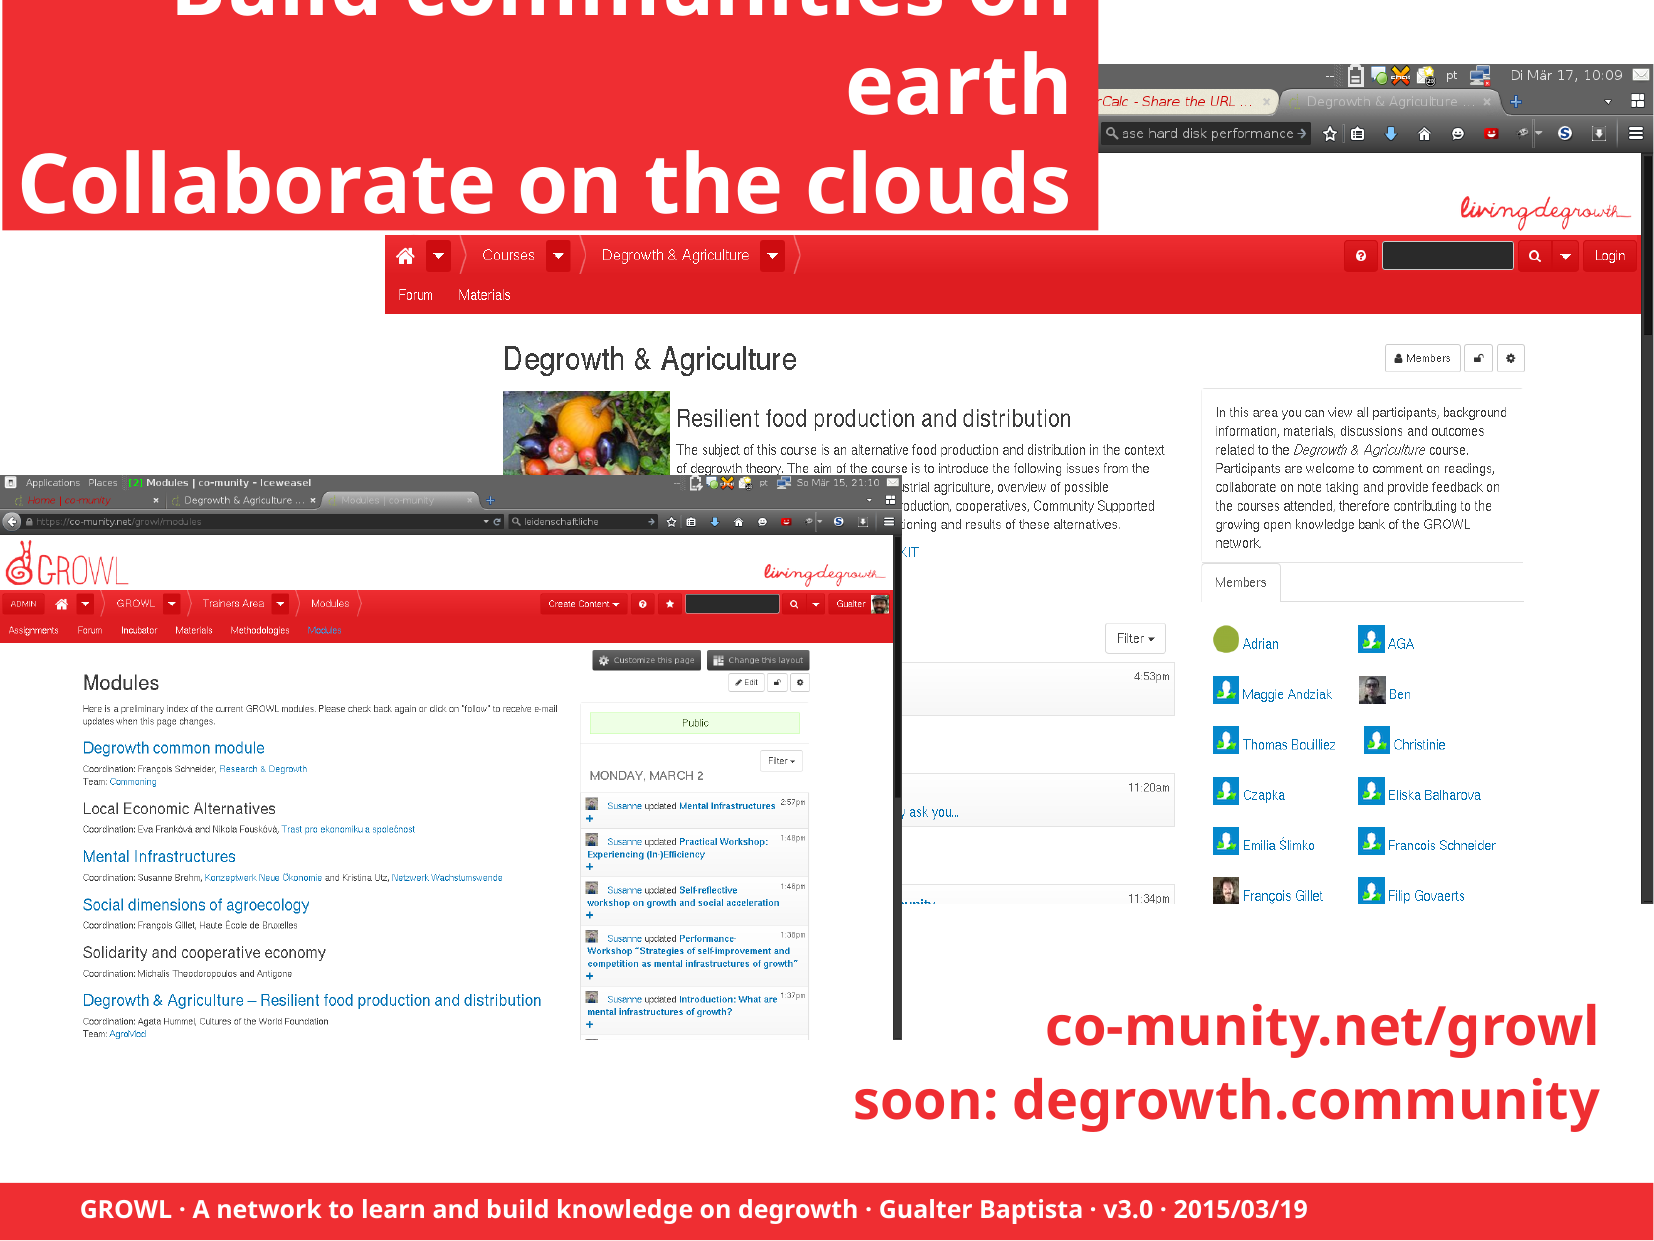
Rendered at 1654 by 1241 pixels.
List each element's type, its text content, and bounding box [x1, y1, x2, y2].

picture [0, 64, 1654, 1040]
title Build communities on earth Collaborate on the clouds [2, 31, 1099, 231]
text_box co-munity.net/growl soon: degrowth.community [838, 980, 1539, 1160]
picture [1362, 882, 1380, 902]
